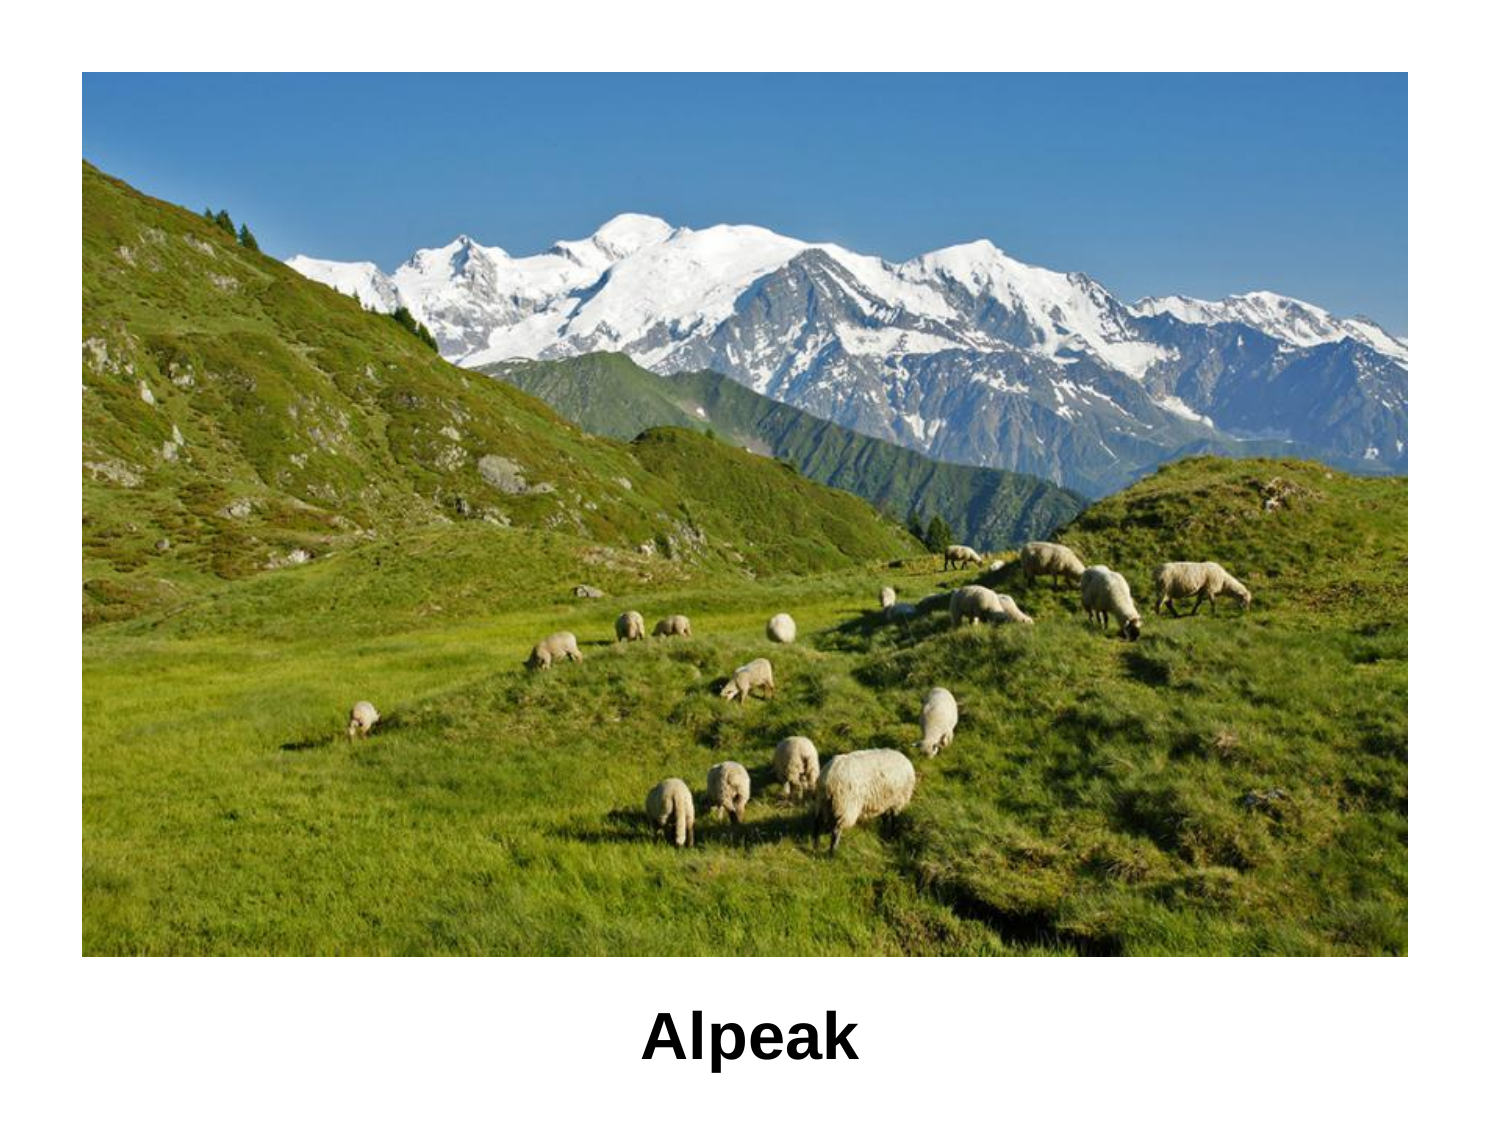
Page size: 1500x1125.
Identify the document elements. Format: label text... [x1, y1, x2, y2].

picture [82, 72, 1408, 957]
text_box Alpeak [0, 992, 1500, 1105]
